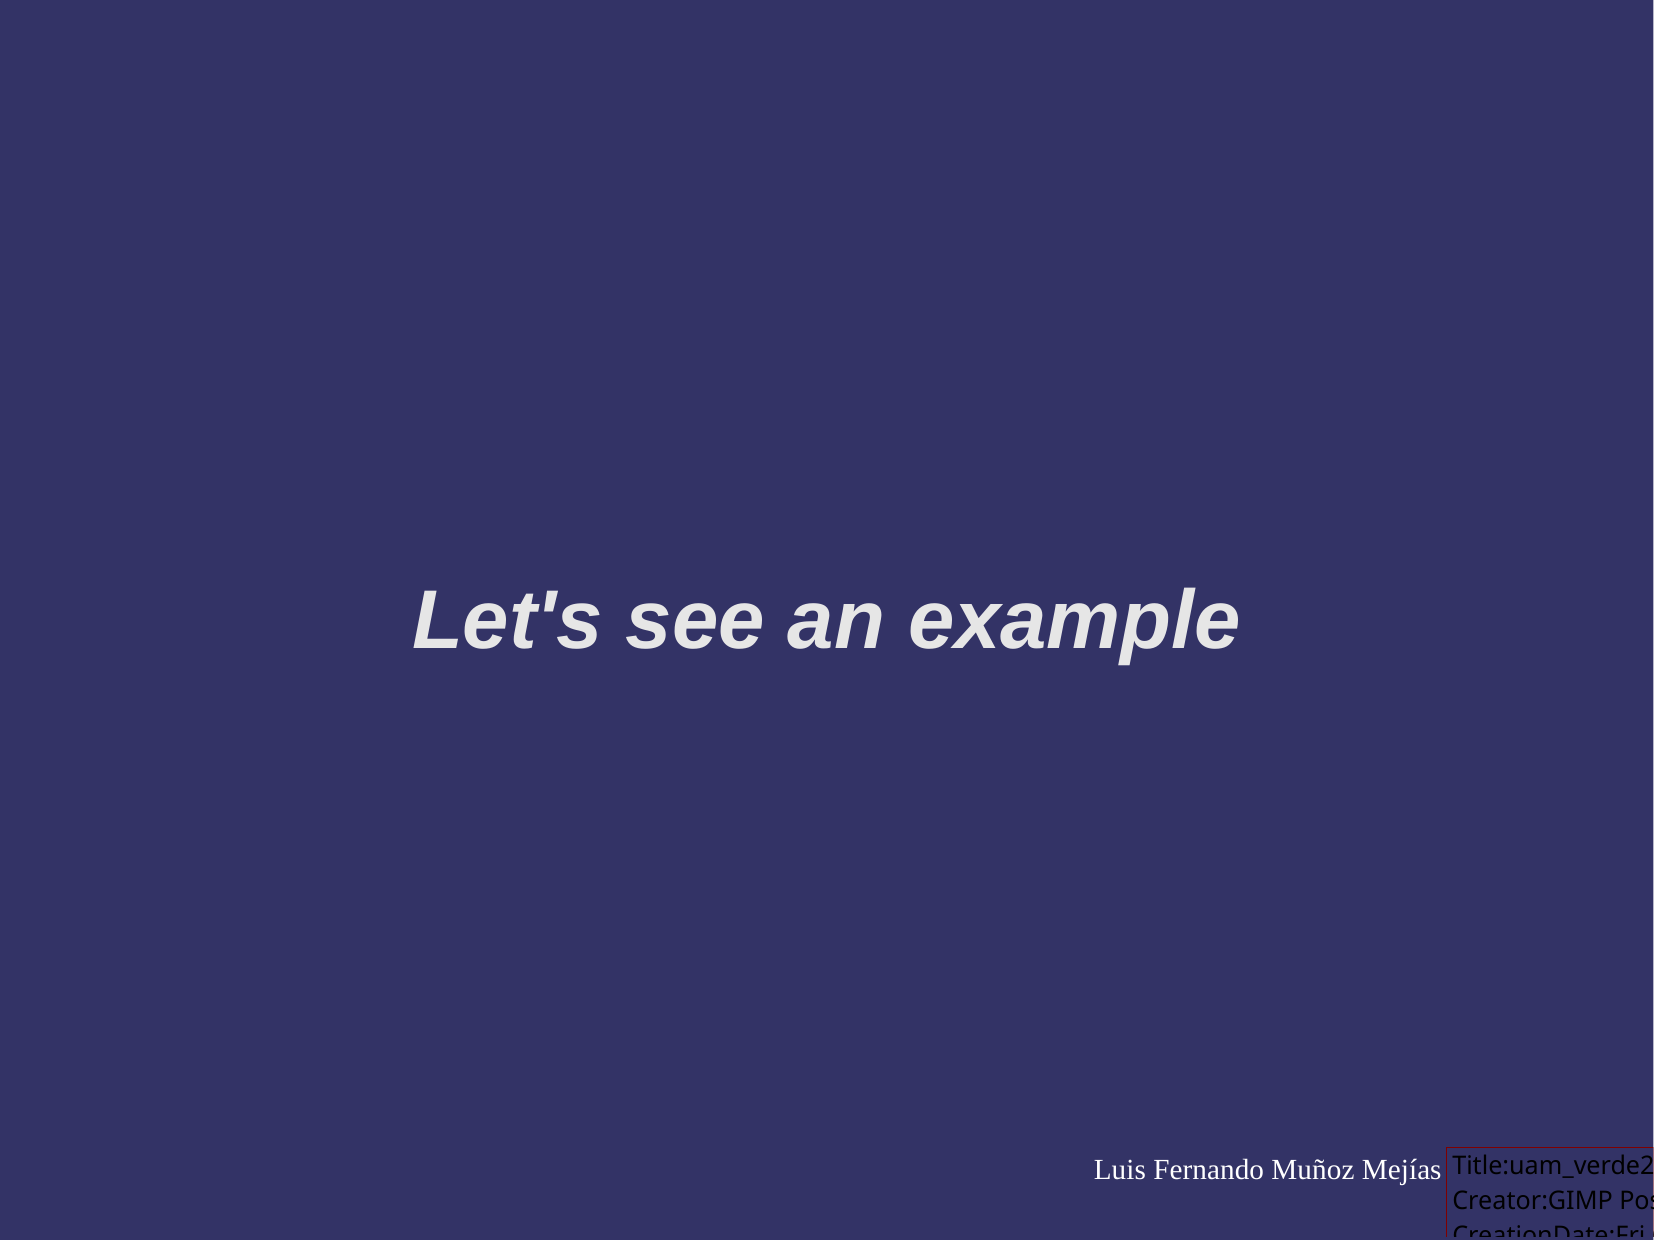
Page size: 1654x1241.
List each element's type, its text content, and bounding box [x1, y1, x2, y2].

title Let's see an example [120, 516, 1533, 724]
